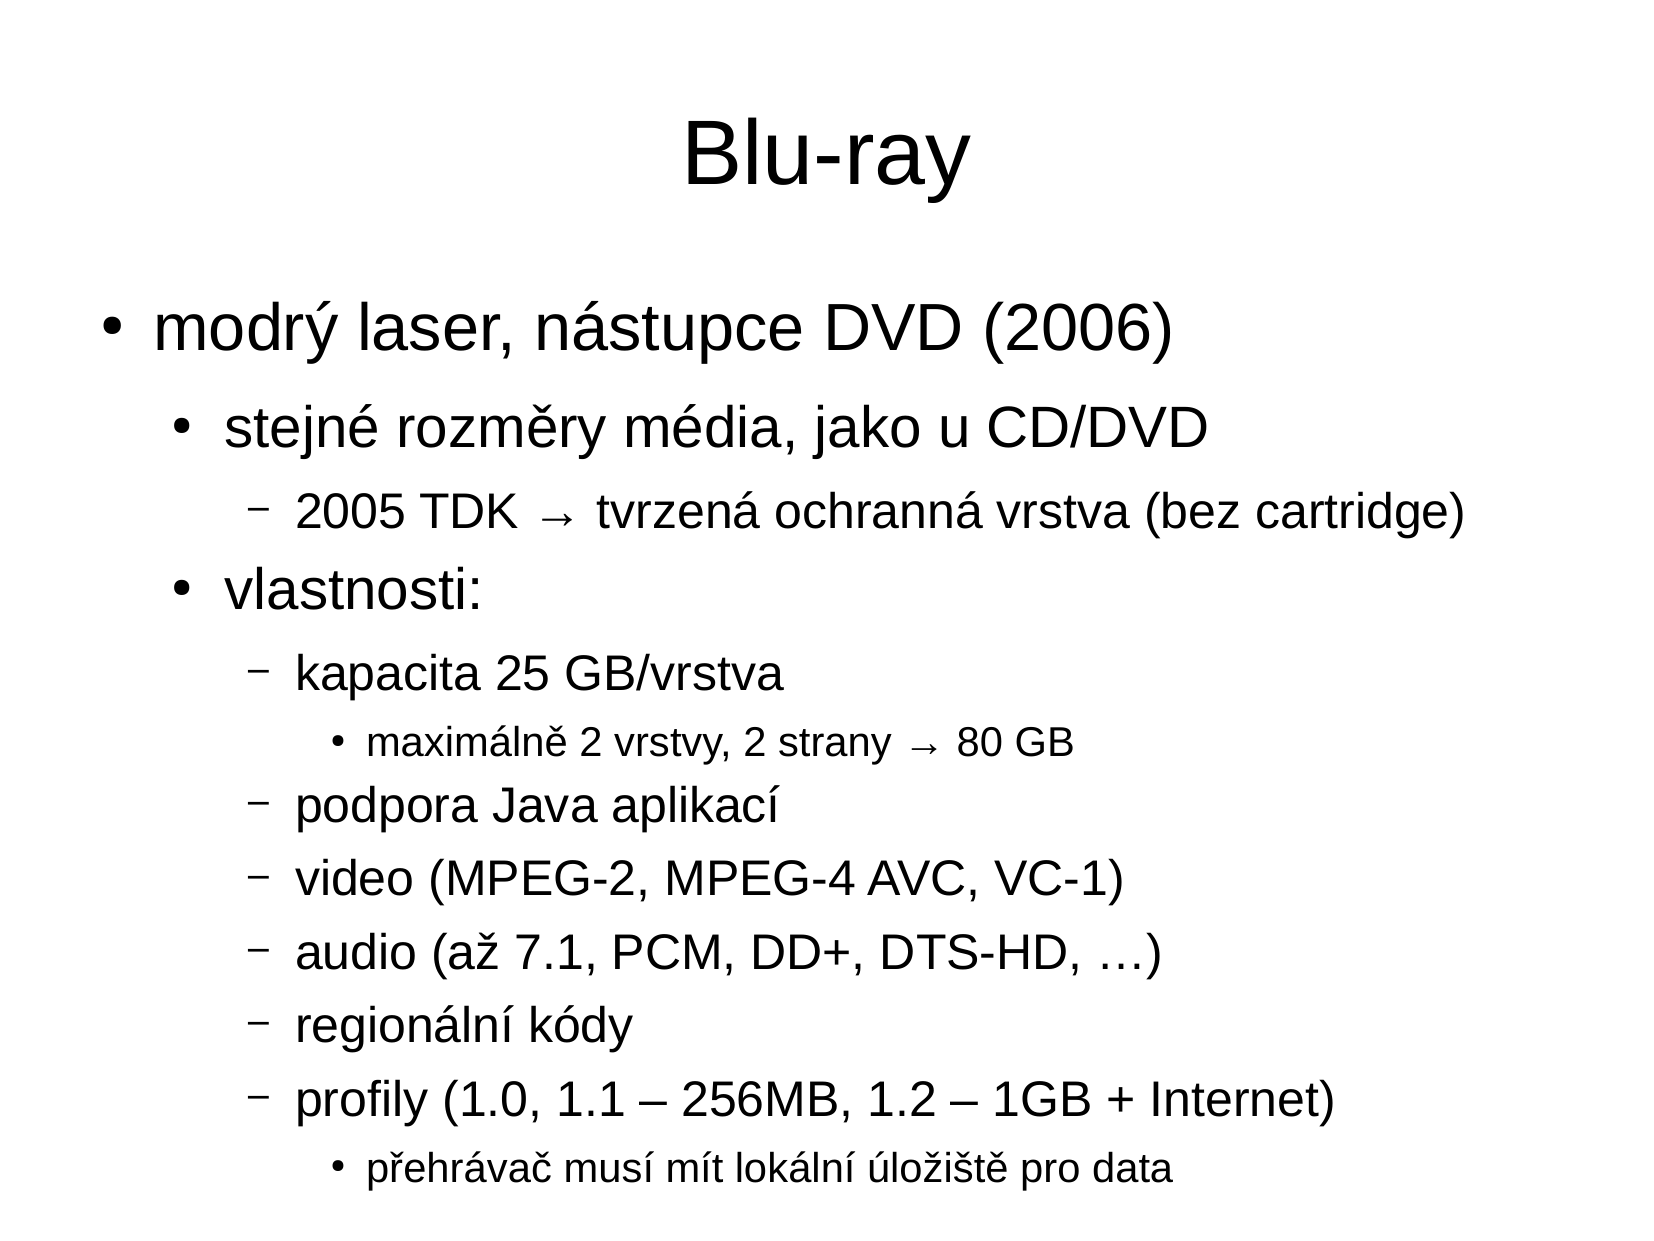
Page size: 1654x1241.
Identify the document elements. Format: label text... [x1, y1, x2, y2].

title Blu-ray [82, 56, 1571, 250]
list modrý laser, nástupce DVD (2006) stejné rozměry média, jako u CD/DVD 2005 TDK → tvrzená ochranná vrstva (bez cartridge) vlastnosti: kapacita 25 GB/vrstva maximálně 2 vrstvy, 2 strany → 80 GB podpora Java aplikací video (MPEG-2, MPEG-4 AVC, VC-1) audio (až 7.1, PCM, DD+, DTS-HD, …) regionální kódy profily (1.0, 1.1 – 256MB, 1.2 – 1GB + Internet) přehrávač musí mít lokální úložiště pro data [82, 290, 1571, 1182]
